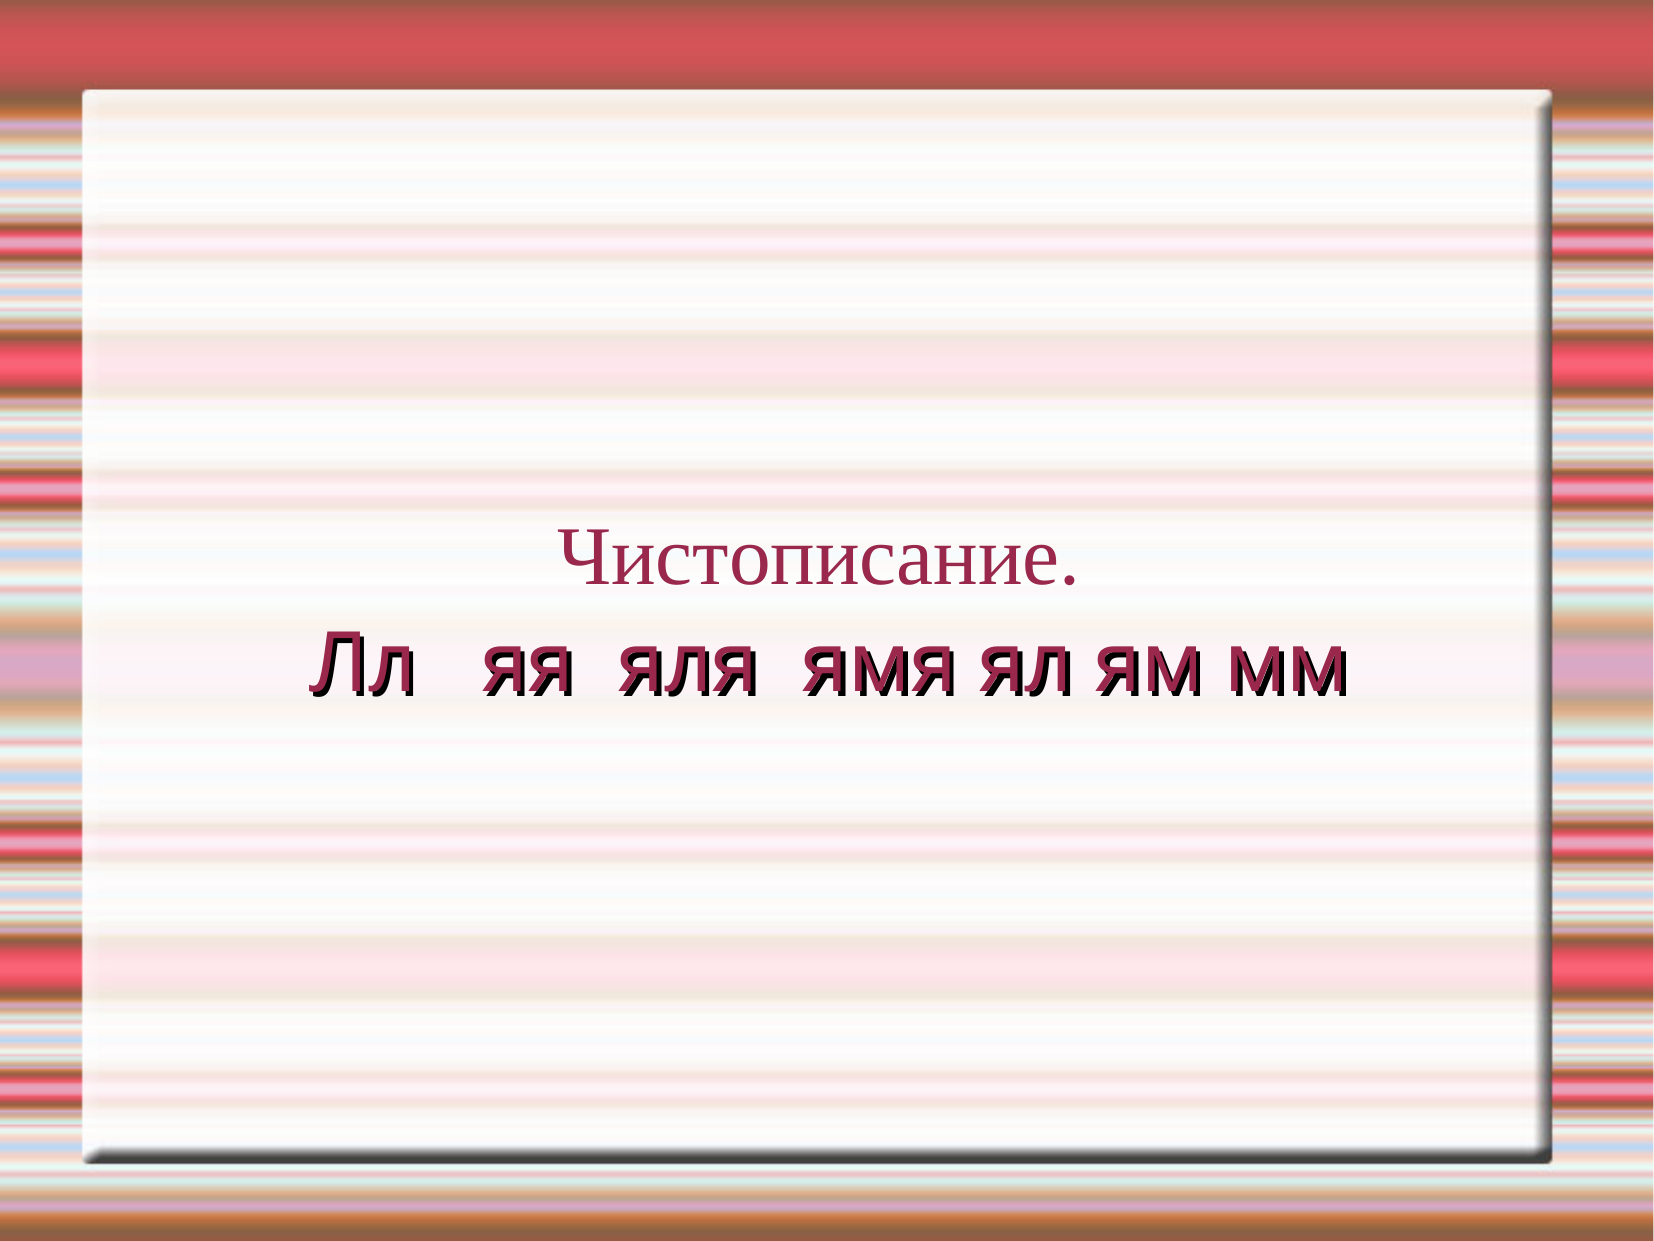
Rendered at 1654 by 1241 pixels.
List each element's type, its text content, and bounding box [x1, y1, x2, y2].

subtitle Чистописание. Лл яя яля ямя ял ям мм [123, 104, 1536, 1123]
picture [0, 0, 1654, 1241]
